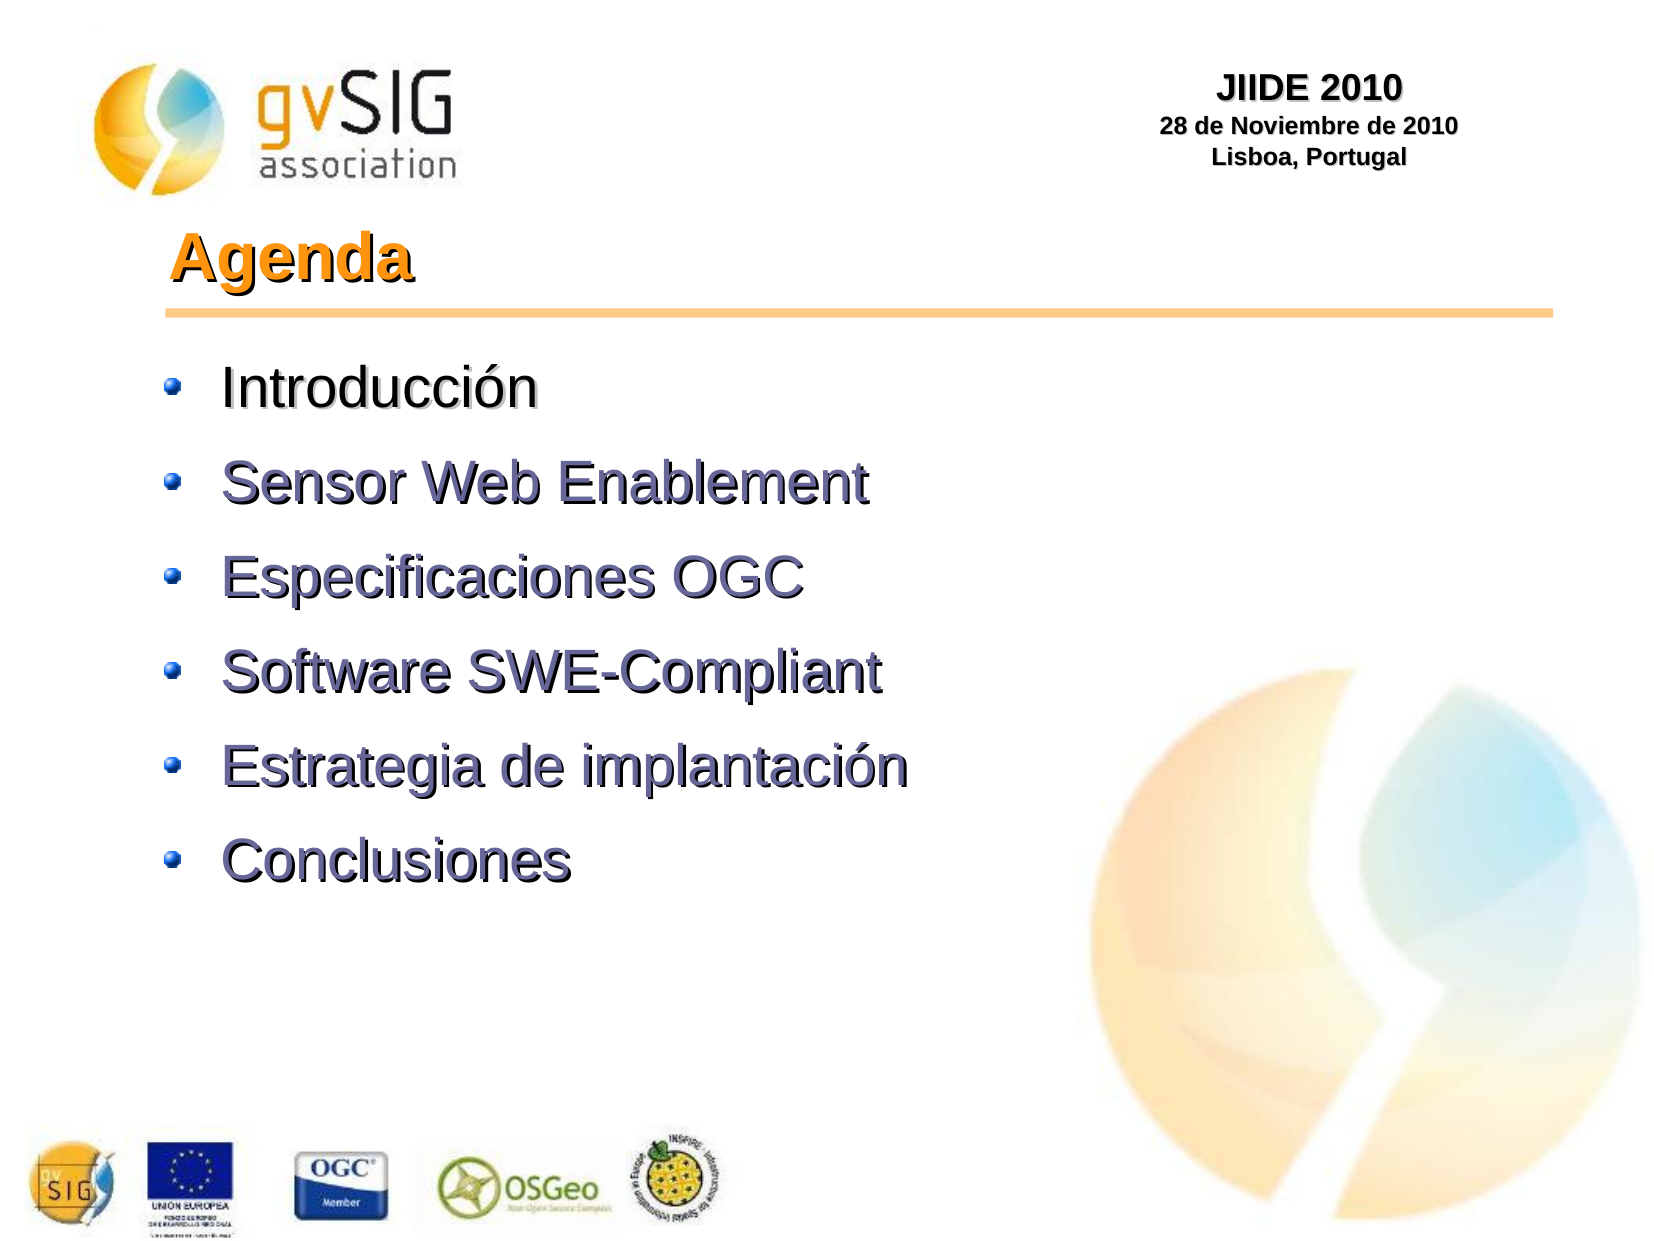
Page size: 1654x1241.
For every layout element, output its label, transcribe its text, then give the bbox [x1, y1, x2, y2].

picture [1, 0, 1654, 1241]
text_box Agenda [153, 212, 569, 302]
list Introducción Sensor Web Enablement Especificaciones OGC Software SWE-Compliant Estrategia de implantación Conclusiones [164, 354, 1359, 1123]
